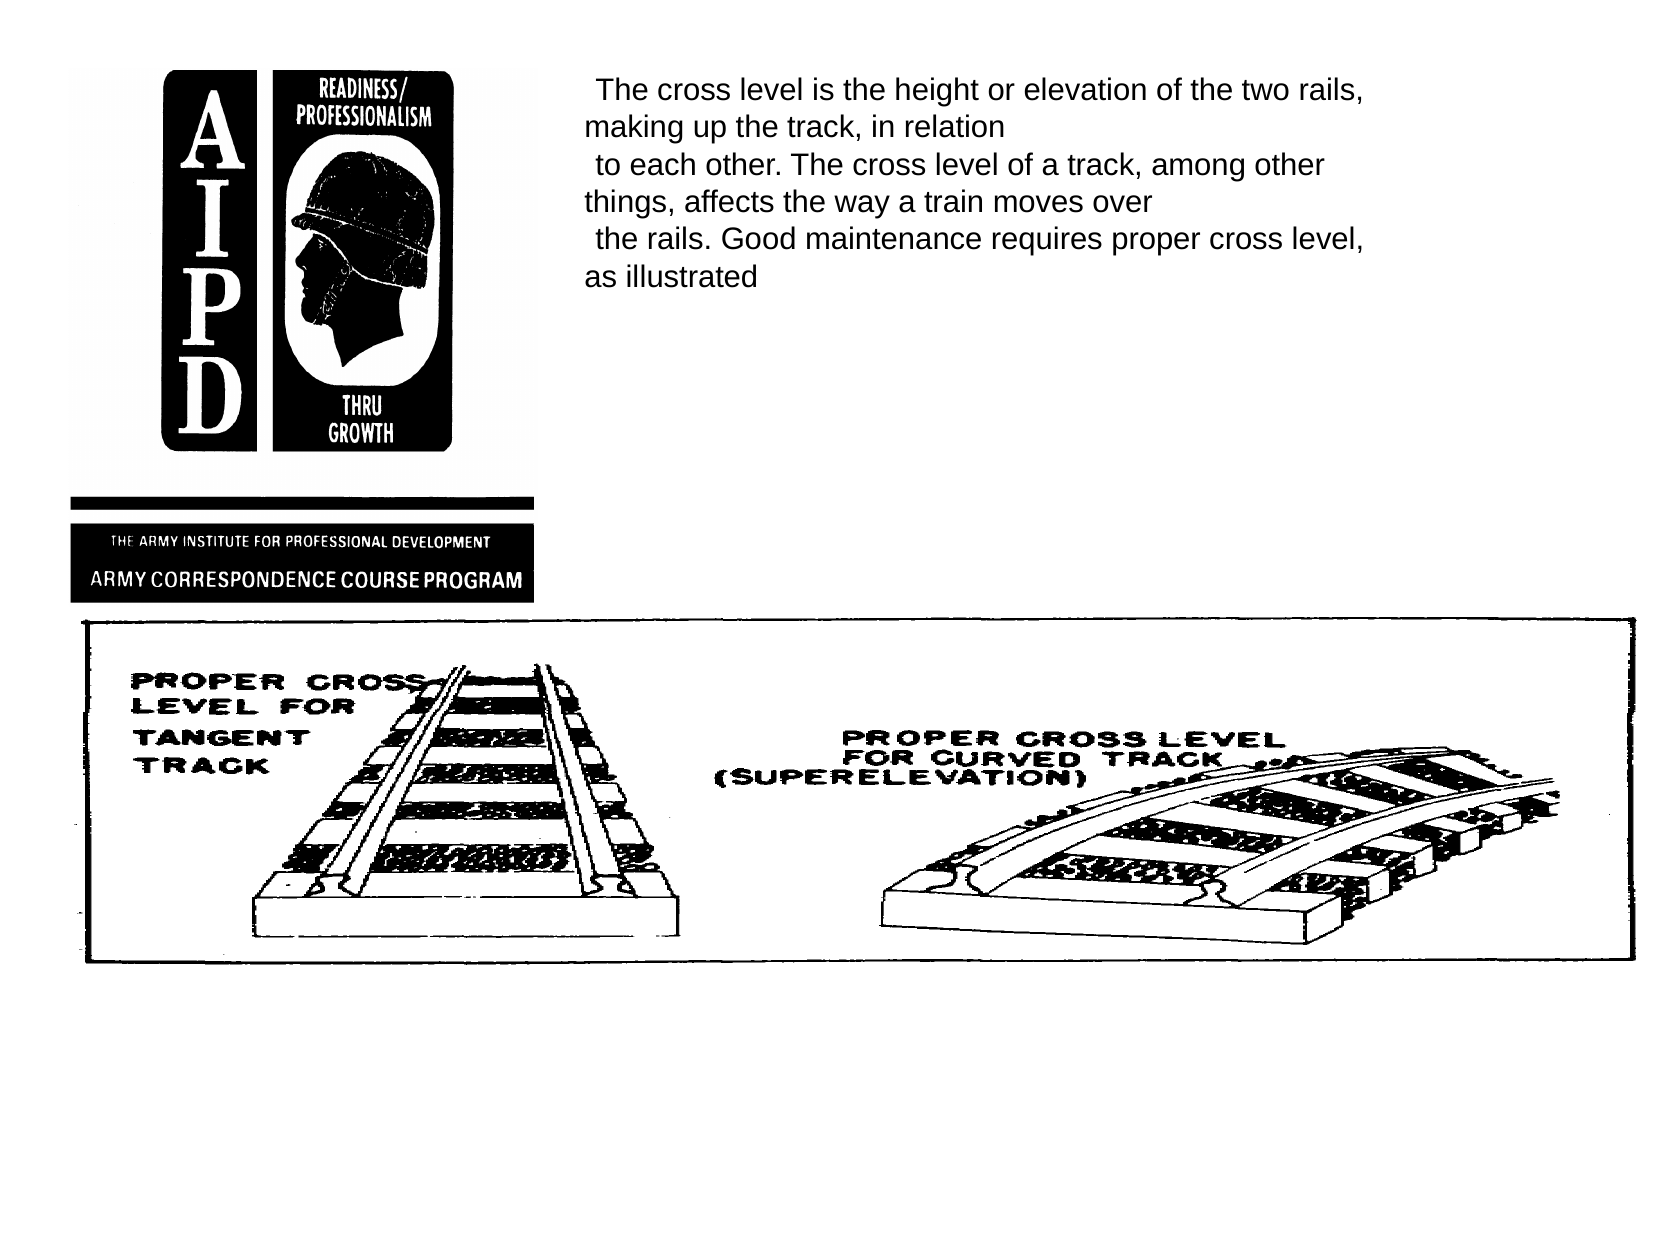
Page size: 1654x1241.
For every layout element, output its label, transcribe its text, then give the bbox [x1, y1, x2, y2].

picture [68, 609, 1654, 968]
picture [68, 68, 538, 607]
text_box The cross level is the height or elevation of the two rails, making up the track, in relation to each other. The cross level of a track, among other things, affects the way a train moves over the rails. Good maintenance requires proper cross level, as illustrated [569, 61, 1397, 301]
